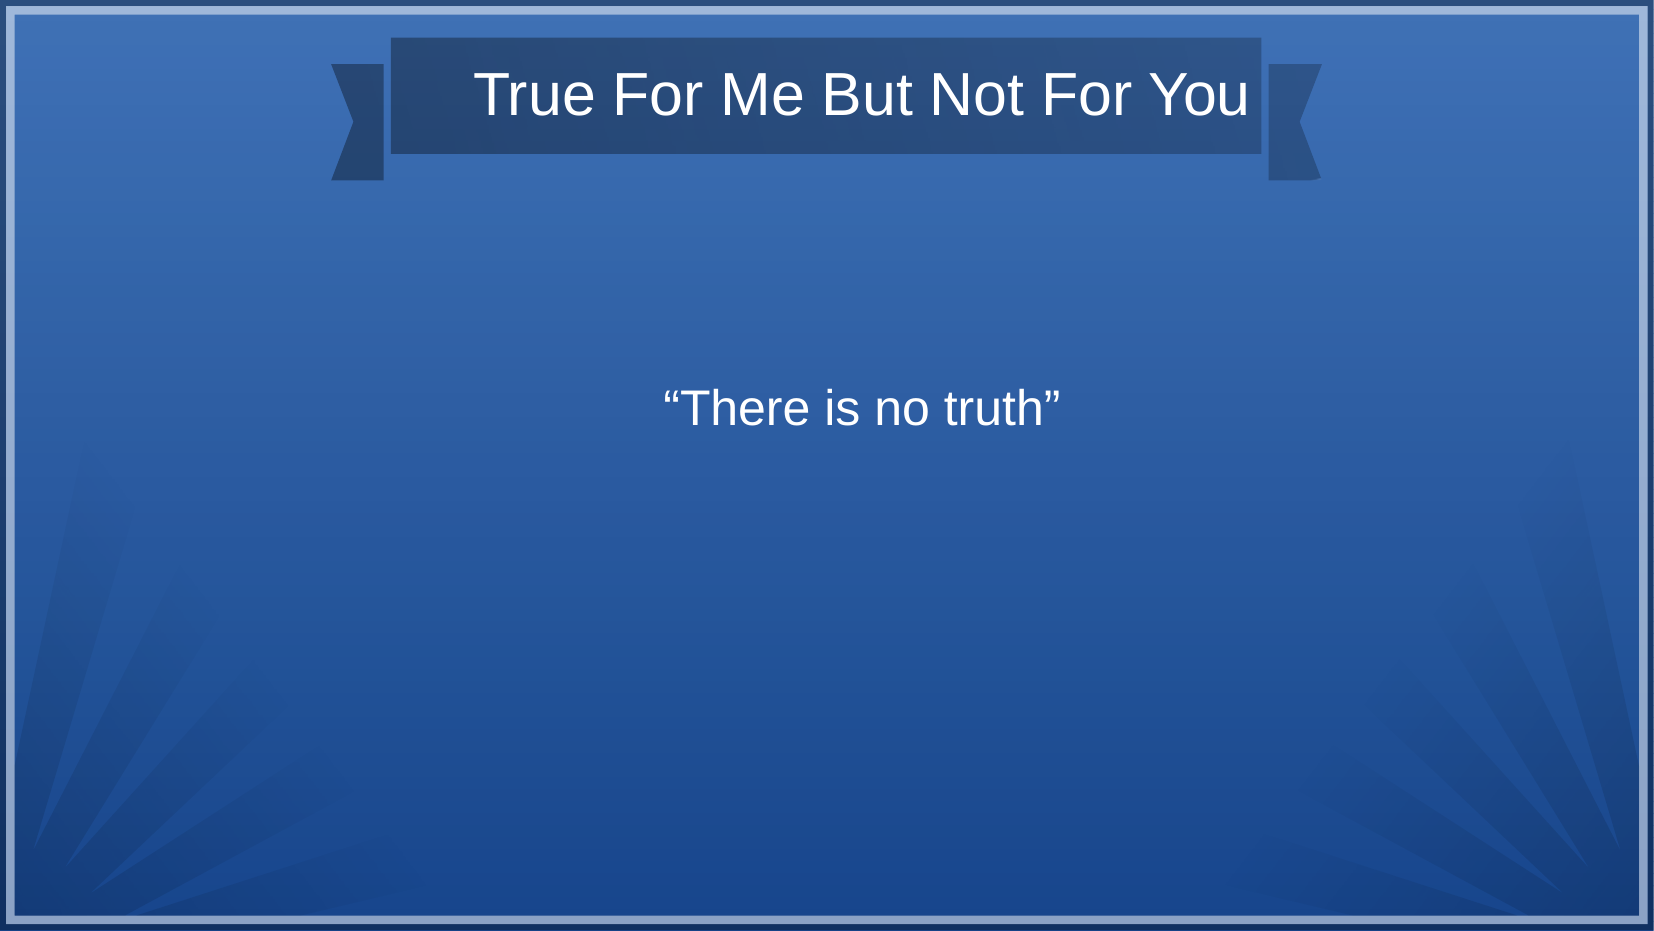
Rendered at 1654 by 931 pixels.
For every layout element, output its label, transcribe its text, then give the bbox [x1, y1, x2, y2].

list “There is no truth” [82, 224, 1571, 848]
title True For Me But Not For You [389, 35, 1264, 154]
